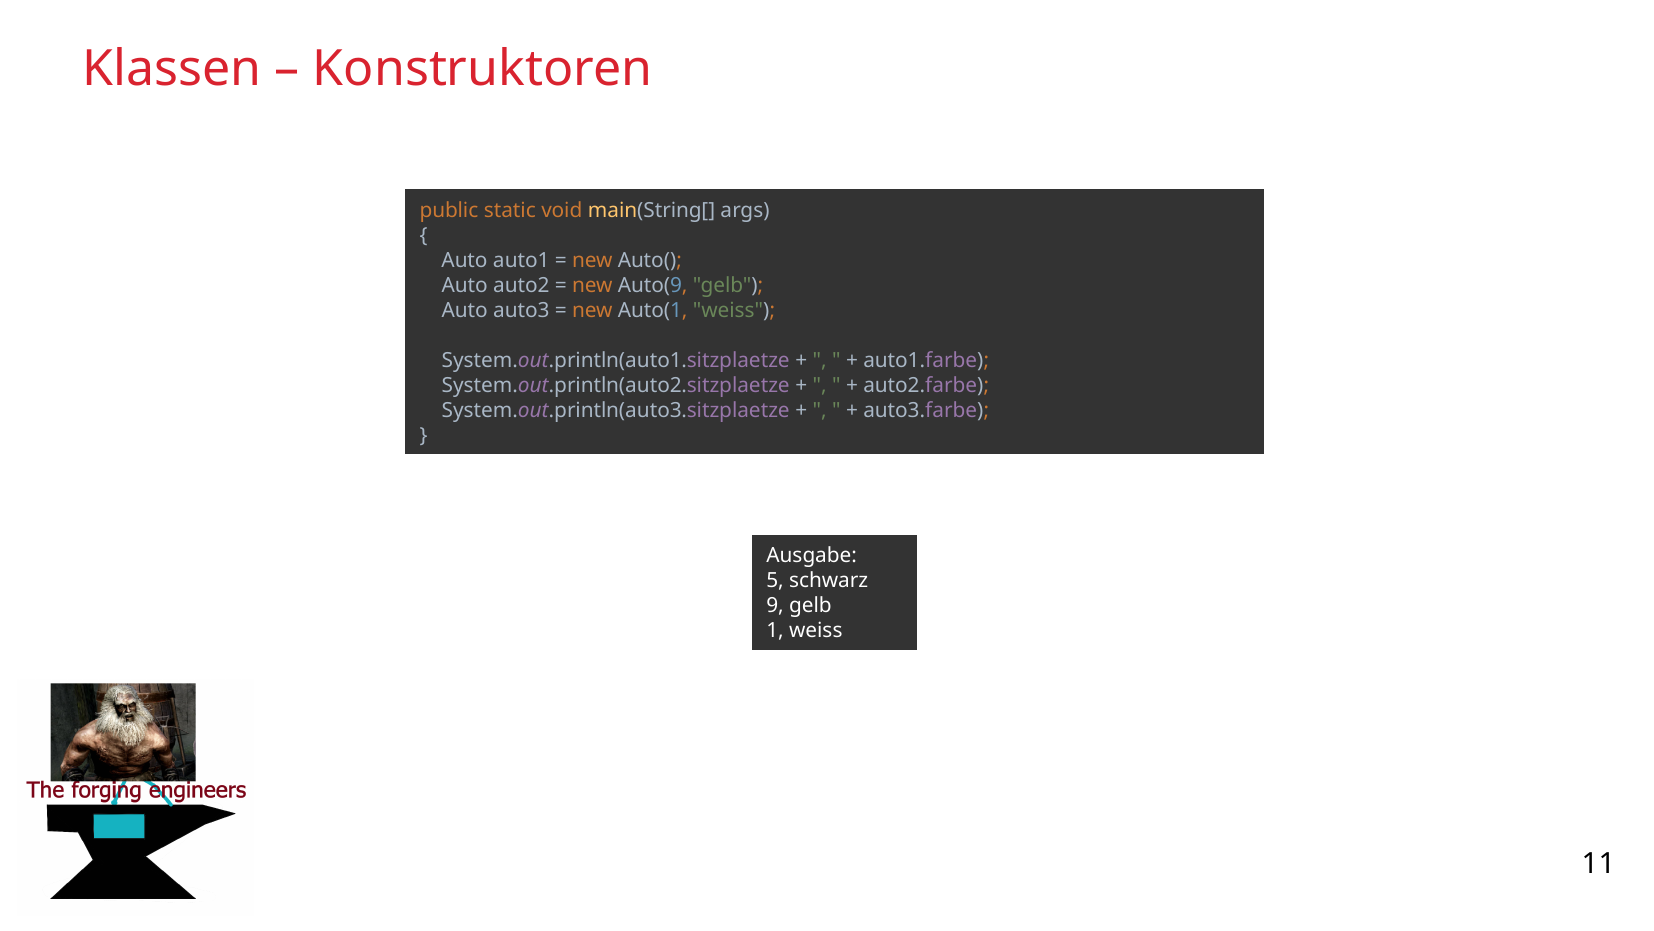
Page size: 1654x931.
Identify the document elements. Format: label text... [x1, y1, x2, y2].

text_box public static void main(String[] args) { Auto auto1 = new Auto(); Auto auto2 = new Auto(9, "gelb"); Auto auto3 = new Auto(1, "weiss"); System.out.println(auto1.sitzplaetze + ", " + auto1.farbe); System.out.println(auto2.sitzplaetze + ", " + auto2.farbe); System.out.println(auto3.sitzplaetze + ", " + auto3.farbe); } [405, 189, 1264, 454]
text_box Ausgabe: 5, schwarz 9, gelb 1, weiss [752, 535, 917, 650]
title Klassen – Konstruktoren [82, 37, 1571, 95]
picture [17, 679, 254, 916]
